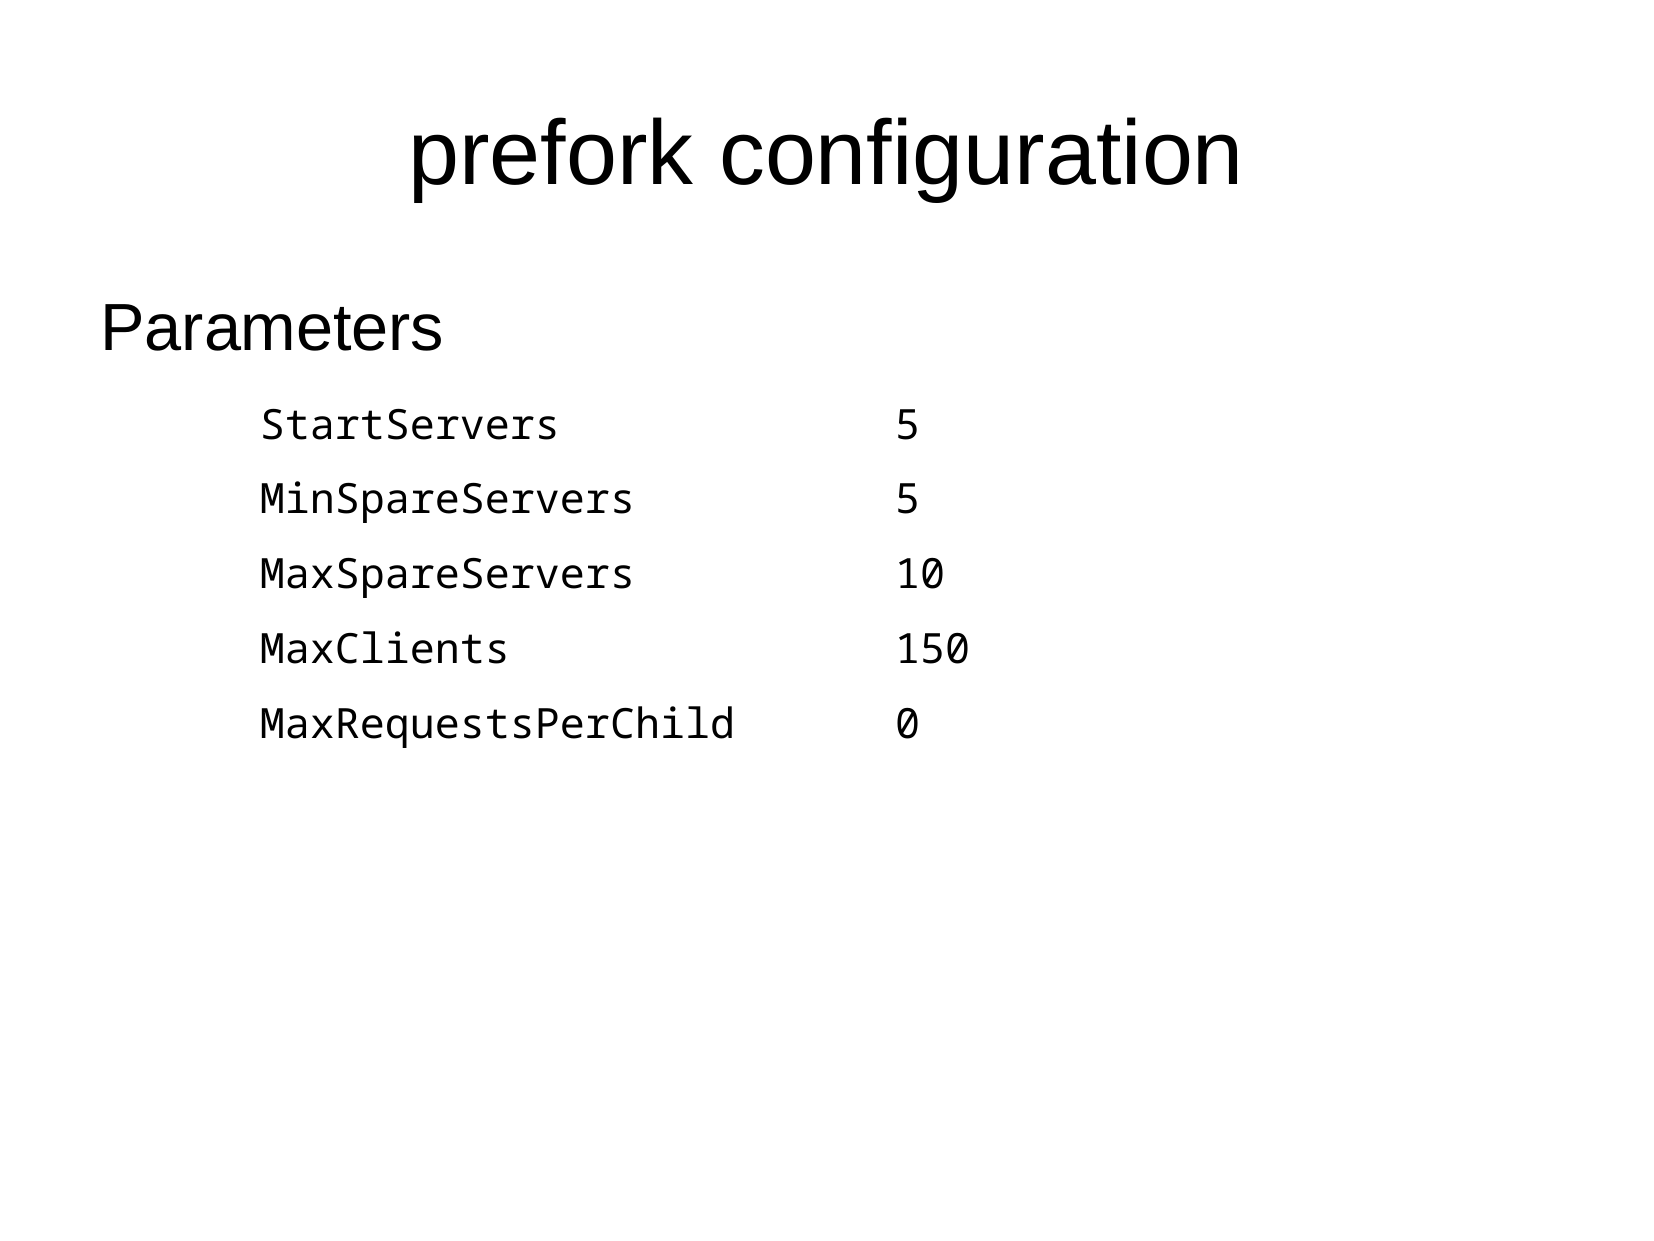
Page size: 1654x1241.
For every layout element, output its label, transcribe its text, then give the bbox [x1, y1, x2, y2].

list Parameters StartServers 5 MinSpareServers 5 MaxSpareServers 10 MaxClients 150 MaxRequestsPerChild 0 [82, 290, 1571, 1094]
title prefork configuration [82, 56, 1571, 250]
